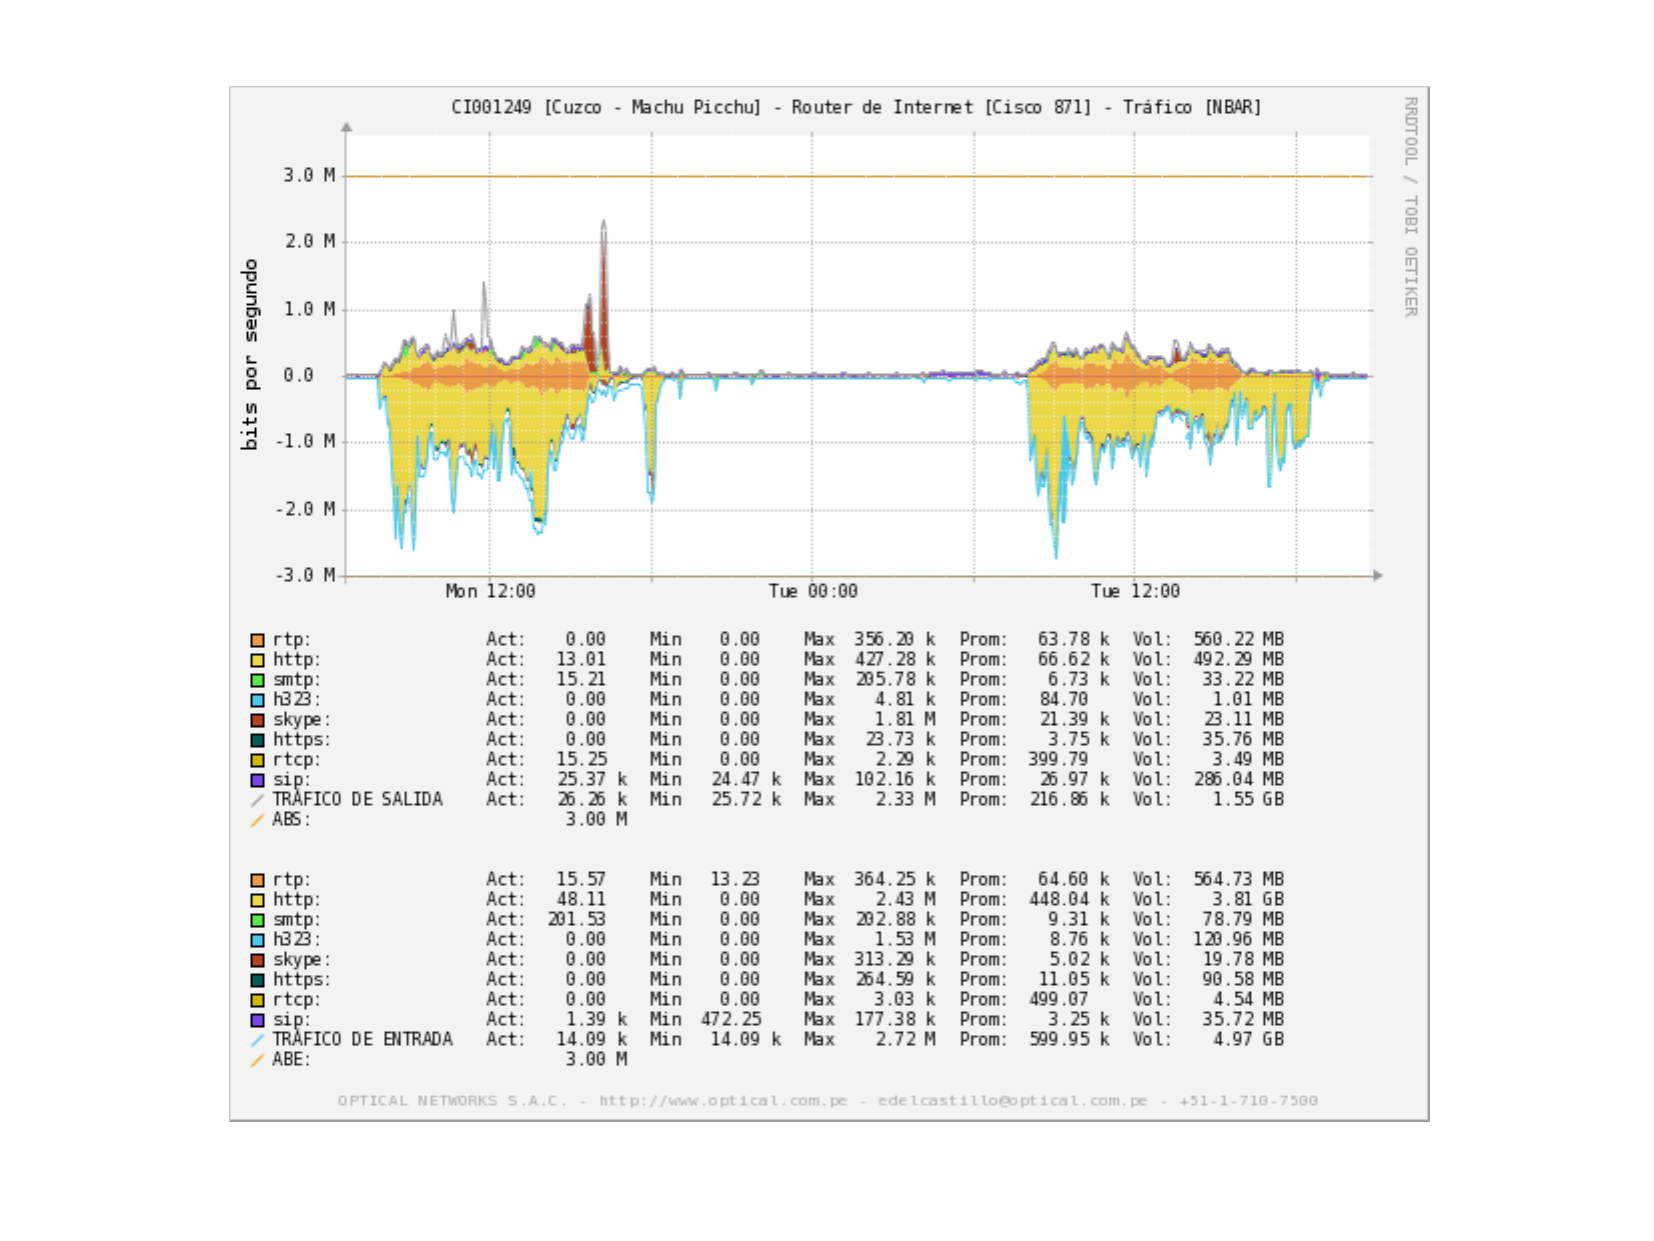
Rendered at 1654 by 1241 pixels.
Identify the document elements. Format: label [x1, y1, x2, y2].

picture [229, 86, 1430, 1123]
